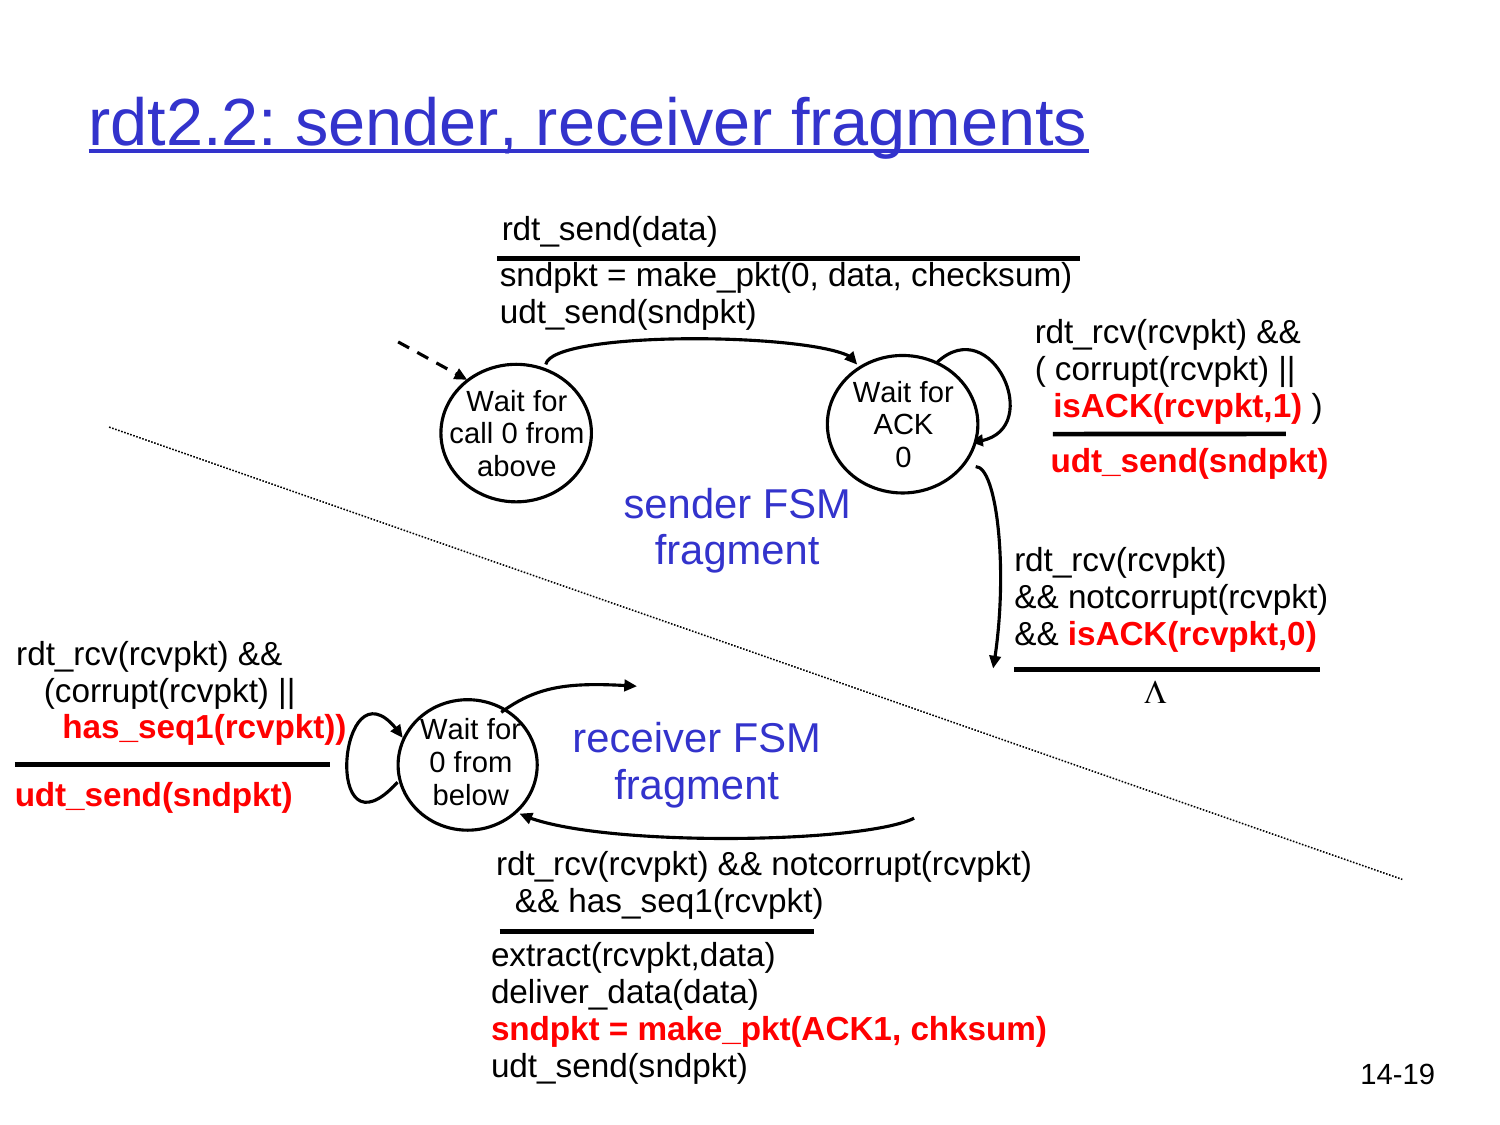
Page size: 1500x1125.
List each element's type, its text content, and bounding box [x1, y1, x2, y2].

text_box Wait for 0 from below [405, 705, 537, 806]
text_box rdt_rcv(rcvpkt) && notcorrupt(rcvpkt) && isACK(rcvpkt,0) [999, 534, 1396, 628]
text_box extract(rcvpkt,data) deliver_data(data) sndpkt = make_pkt(ACK1, chksum) udt_send(sndpkt) [476, 929, 1162, 1044]
text_box sender FSM fragment [608, 473, 866, 582]
text_box udt_send(sndpkt) [0, 769, 335, 837]
text_box sndpkt = make_pkt(0, data, checksum) udt_send(sndpkt) [485, 249, 1096, 315]
text_box [844, 468, 961, 493]
text_box udt_send(sndpkt) [1035, 434, 1385, 501]
title rdt2.2: sender, receiver fragments [73, 28, 1349, 216]
text_box [860, 355, 945, 367]
text_box Wait for call 0 from above [429, 376, 605, 477]
text_box rdt_rcv(rcvpkt) && ( corrupt(rcvpkt) || isACK(rcvpkt,1) ) [1020, 305, 1466, 400]
text_box [458, 477, 575, 502]
text_box rdt_send(data) [487, 203, 771, 250]
text_box receiver FSM fragment [557, 707, 836, 816]
text_box rdt_rcv(rcvpkt) && notcorrupt(rcvpkt) && has_seq1(rcvpkt) [481, 837, 1128, 929]
text_box [474, 364, 559, 376]
text_box [398, 736, 405, 794]
text_box  [1124, 673, 1187, 719]
text_box [440, 699, 496, 705]
text_box Wait for ACK 0 [816, 367, 991, 468]
text_box rdt_rcv(rcvpkt) && (corrupt(rcvpkt) || has_seq1(rcvpkt)) [1, 627, 389, 733]
text_box [413, 806, 522, 831]
